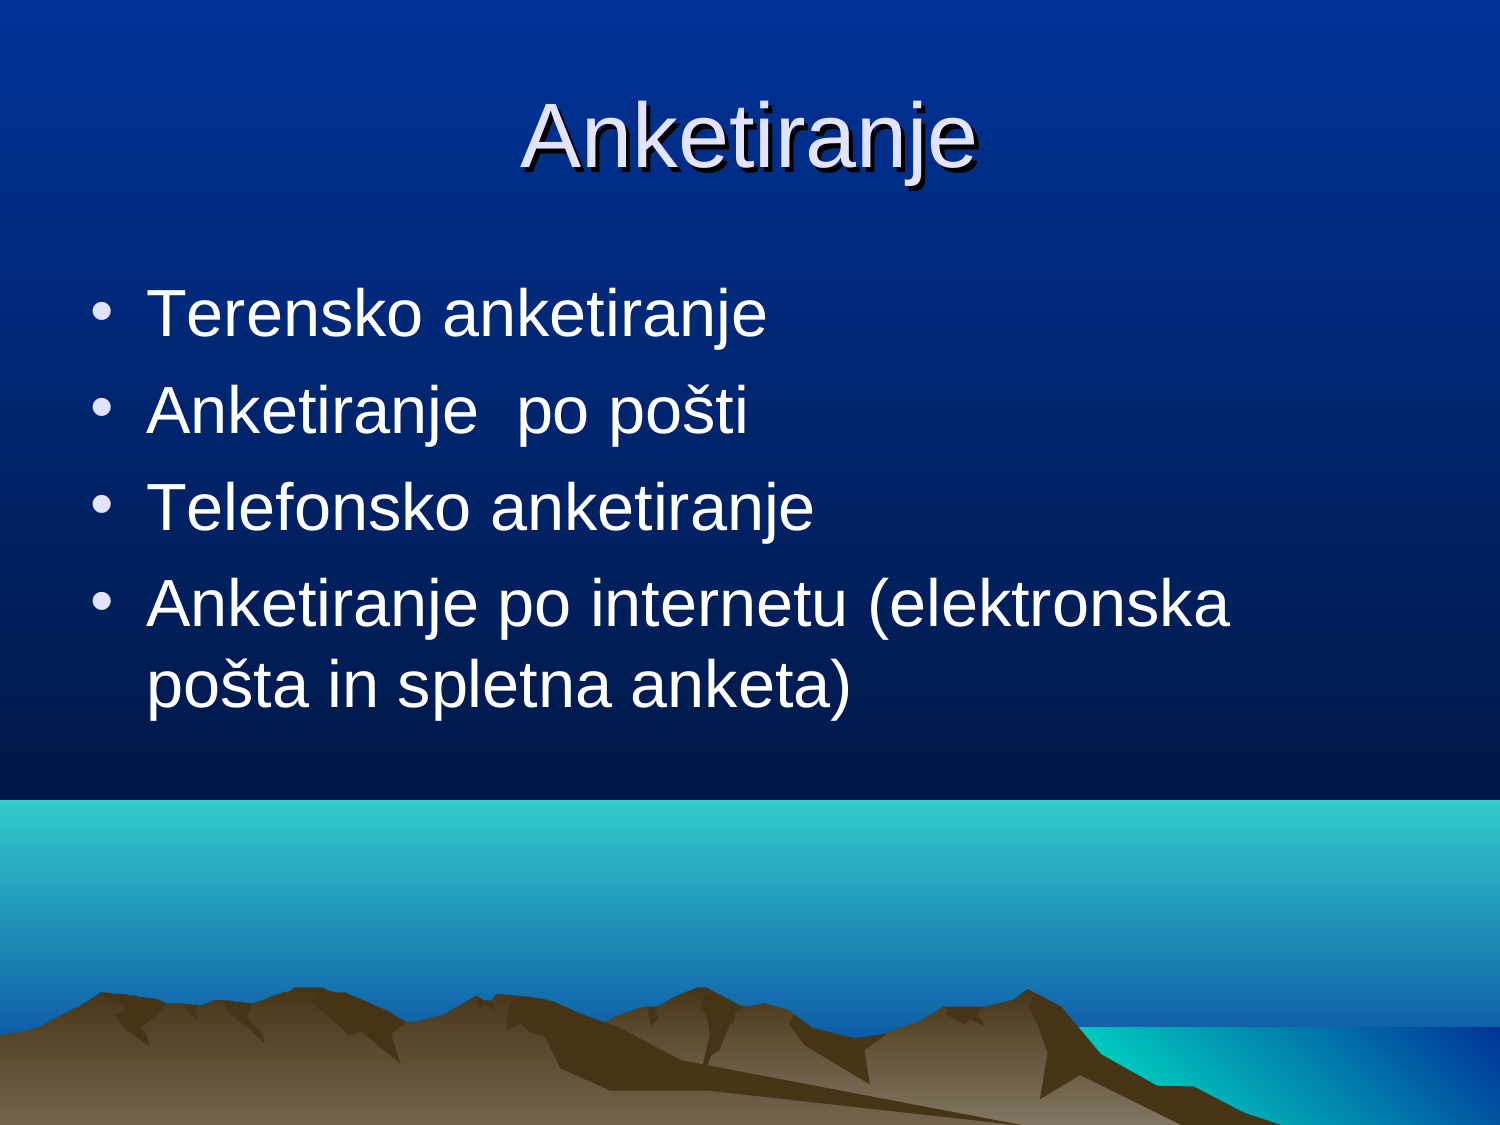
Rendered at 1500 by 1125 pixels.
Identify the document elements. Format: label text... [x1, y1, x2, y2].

list Terensko anketiranje Anketiranje po pošti Telefonsko anketiranje Anketiranje po internetu (elektronska pošta in spletna anketa) [75, 262, 1426, 1001]
title Anketiranje [75, 37, 1426, 225]
